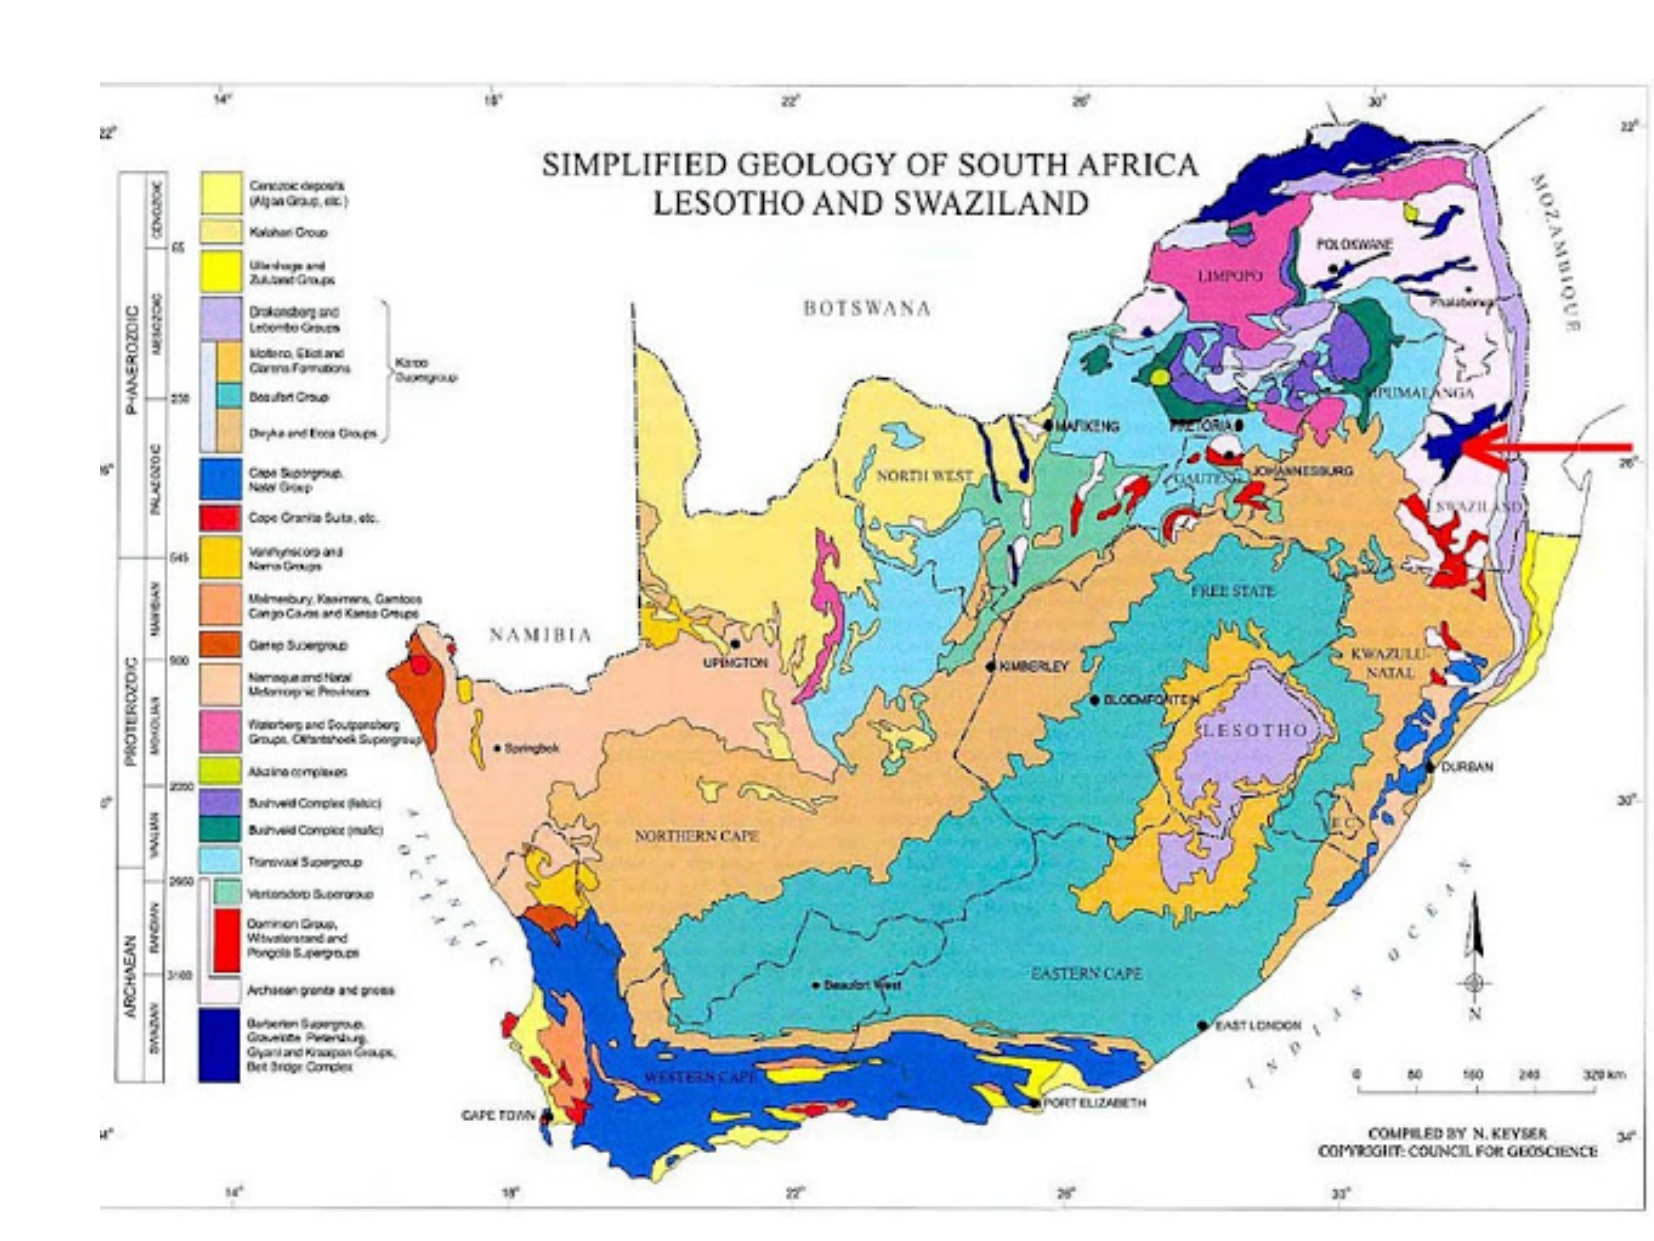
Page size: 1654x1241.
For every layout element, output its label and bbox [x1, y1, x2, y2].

picture [100, 78, 1654, 1217]
